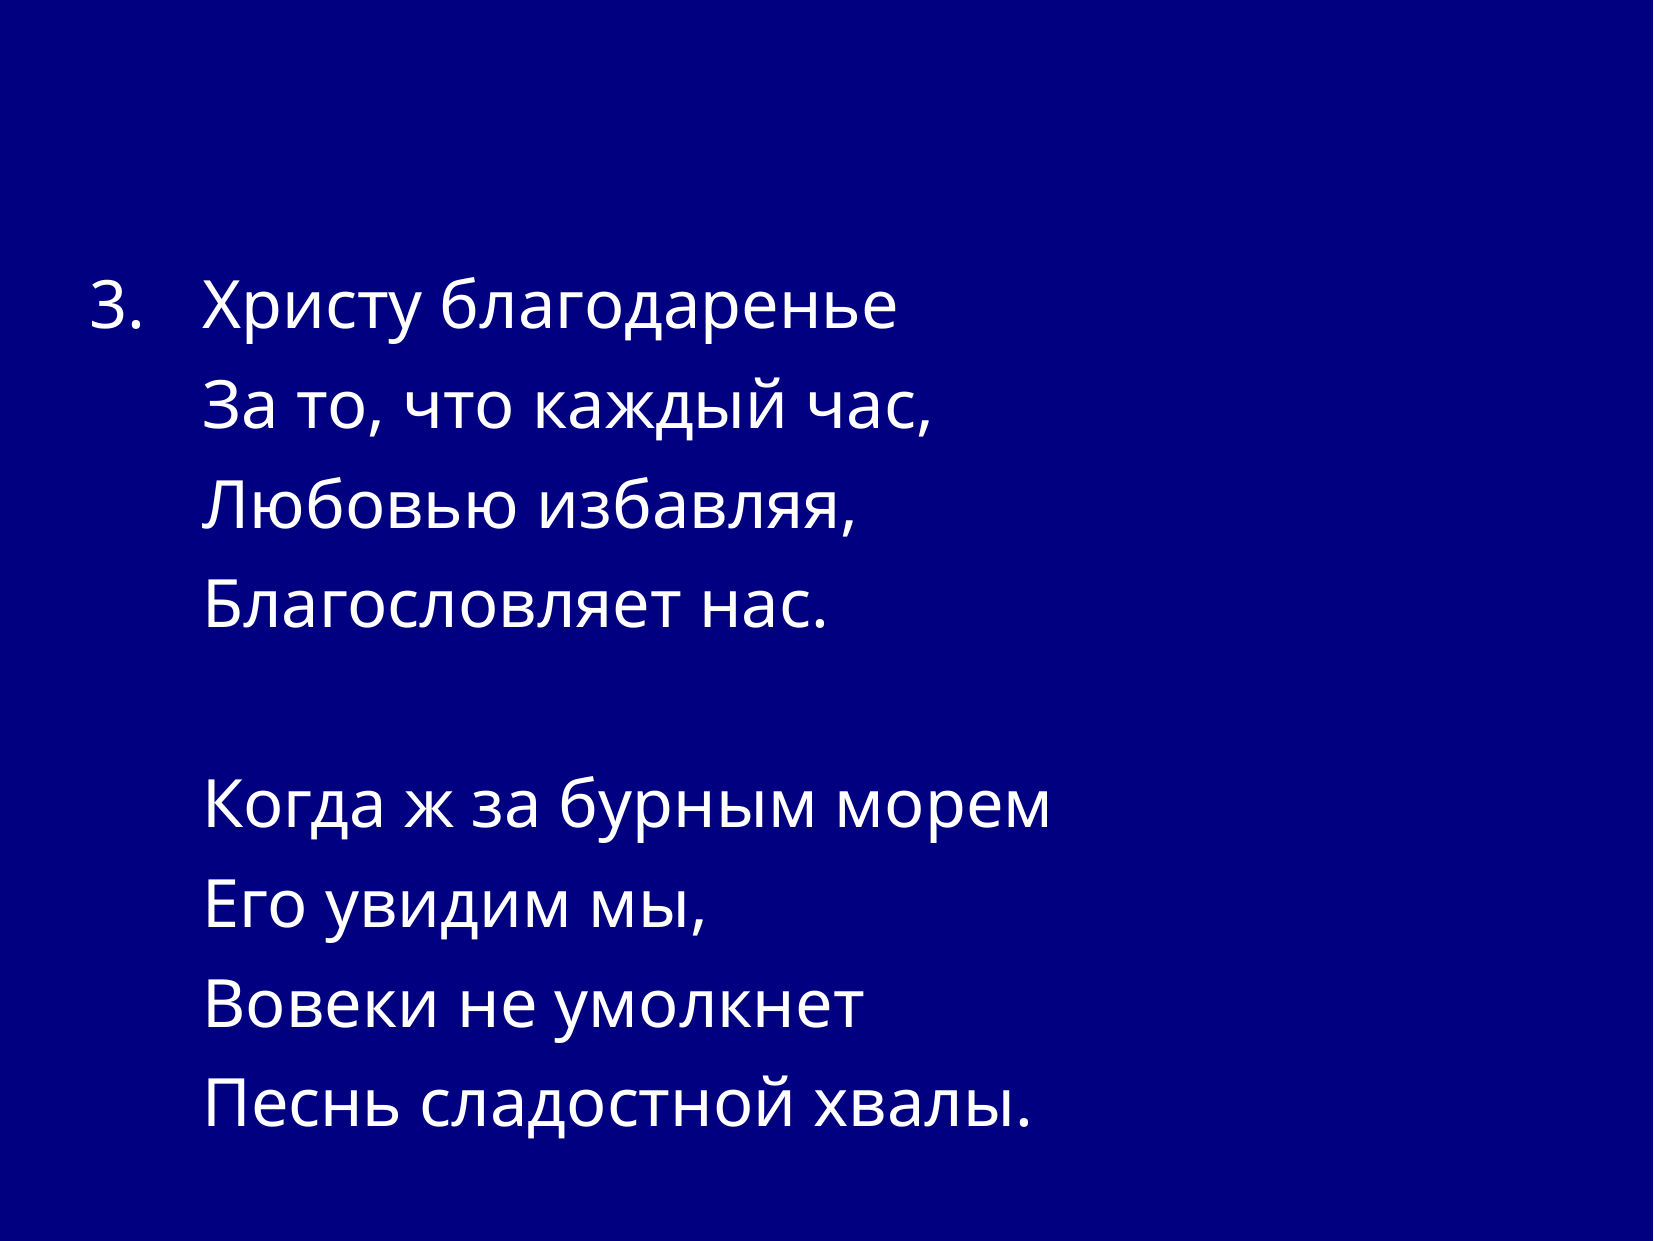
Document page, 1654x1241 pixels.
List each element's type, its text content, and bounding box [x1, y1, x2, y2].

text_box 3. Христу благодаренье За то, что каждый час, Любовью избавляя, Благословляет нас. Когда ж за бурным морем Его увидим мы, Вовеки не умолкнет Песнь сладостной хвалы. [75, 150, 1576, 1163]
